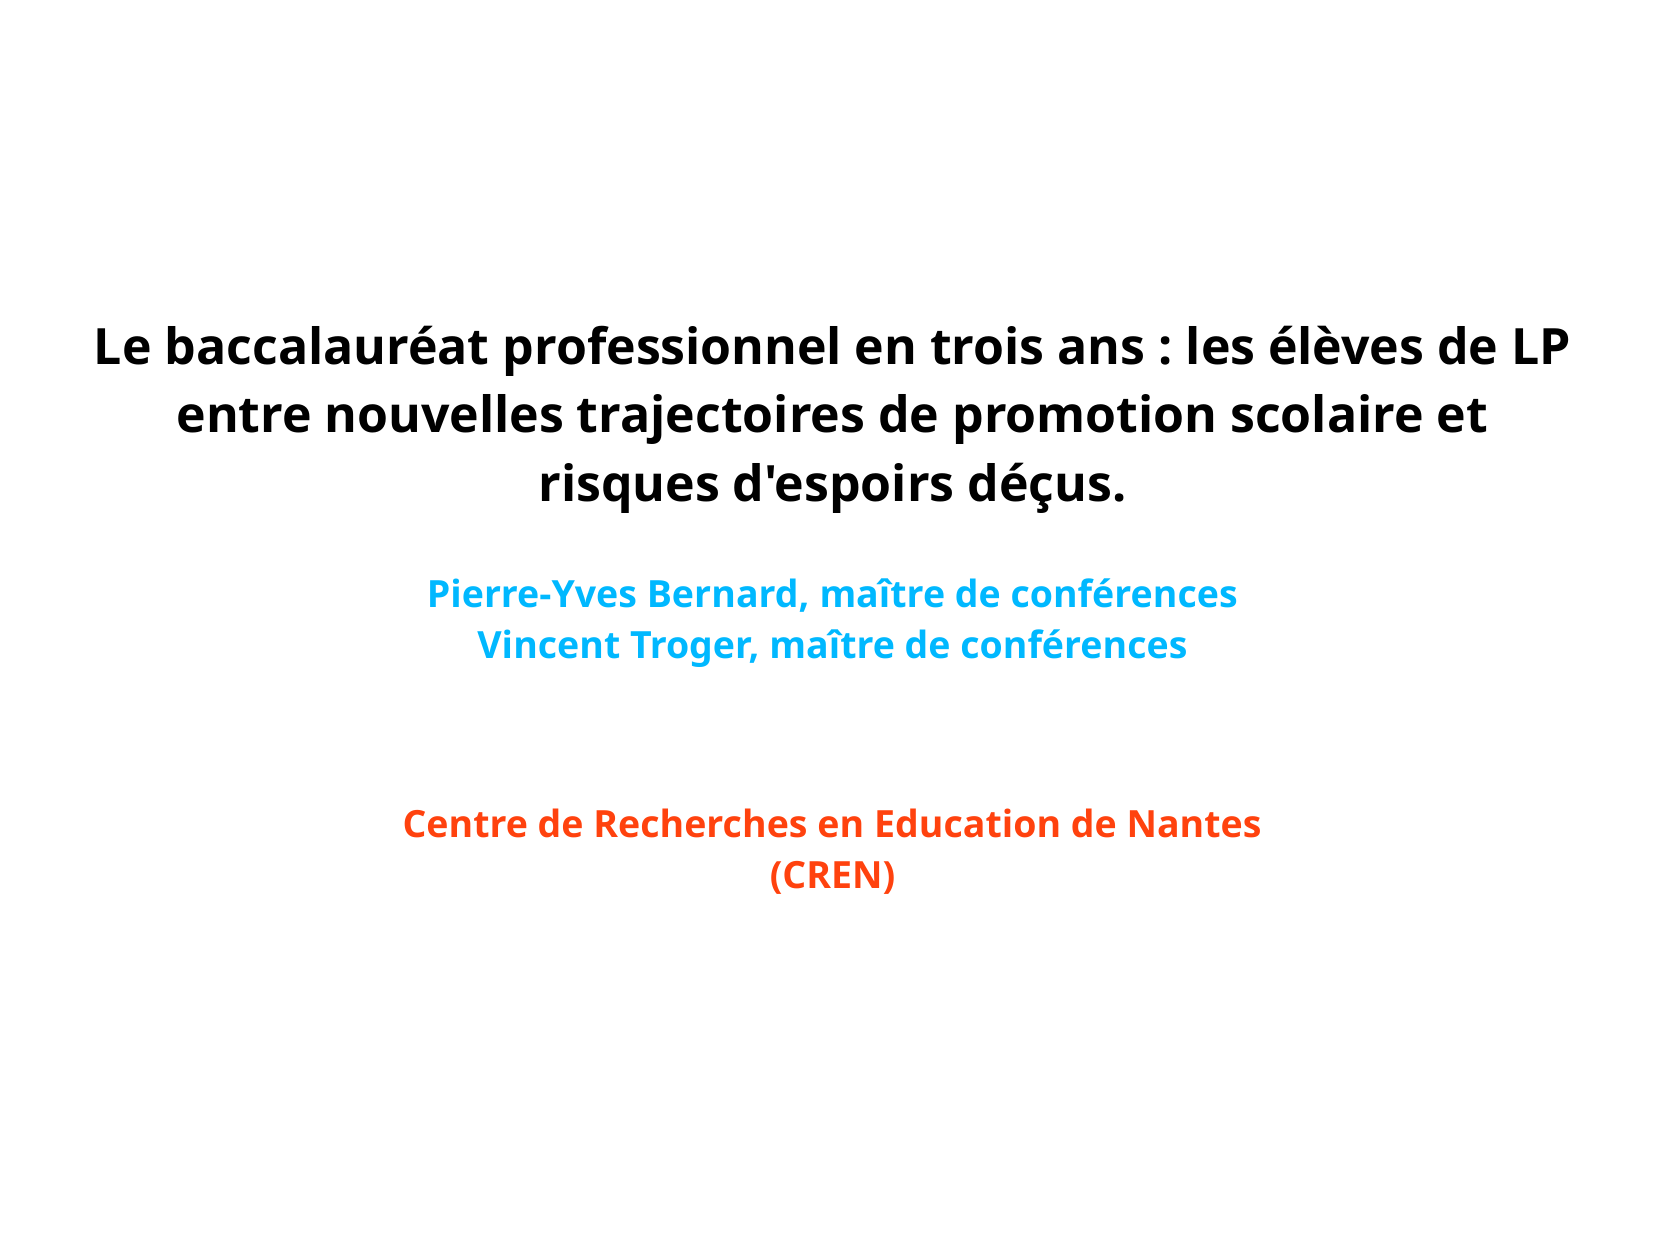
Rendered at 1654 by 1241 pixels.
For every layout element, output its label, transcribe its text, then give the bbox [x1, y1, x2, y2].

title Le baccalauréat professionnel en trois ans : les élèves de LP entre nouvelles trajectoires de promotion scolaire et risques d'espoirs déçus. Pierre-Yves Bernard, maître de conférences Vincent Troger, maître de conférences Centre de Recherches en Education de Nantes (CREN) [88, 29, 1577, 1182]
